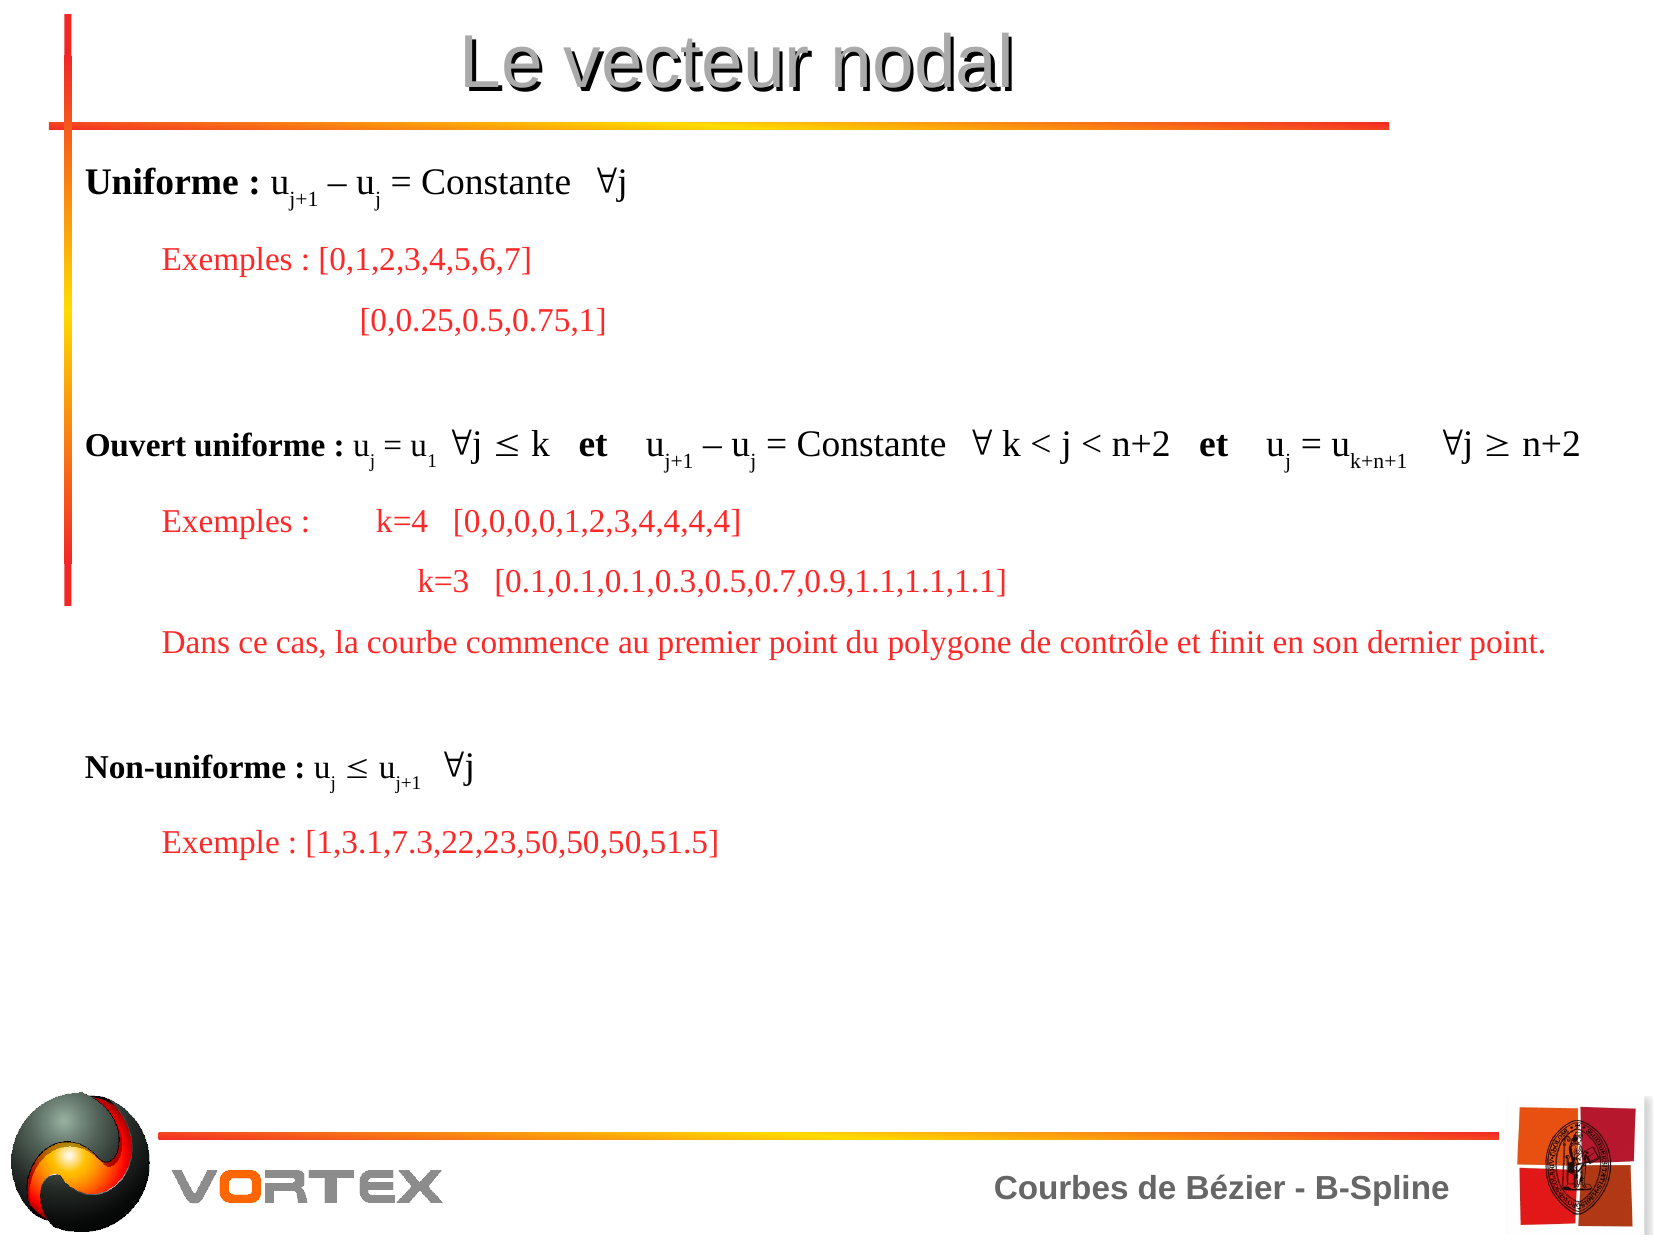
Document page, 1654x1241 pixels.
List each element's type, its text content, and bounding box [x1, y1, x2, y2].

title Le vecteur nodal [82, 4, 1392, 120]
picture [1505, 1096, 1653, 1235]
picture [11, 1092, 443, 1232]
list Uniforme : uj+1 – uj = Constante j Exemples : [0,1,2,3,4,5,6,7] [0,0.25,0.5,0.75,1] Ouvert uniforme : uj = u1 j  k et uj+1 – uj = Constante  k < j < n+2 et uj = uk+n+1 j  n+2 Exemples : k=4 [0,0,0,0,1,2,3,4,4,4,4] k=3 [0.1,0.1,0.1,0.3,0.5,0.7,0.9,1.1,1.1,1.1] Dans ce cas, la courbe commence au premier point du polygone de contrôle et finit en son dernier point. Non-uniforme : uj  uj+1 j Exemple : [1,3.1,7.3,22,23,50,50,50,51.5] [67, 160, 1631, 1103]
